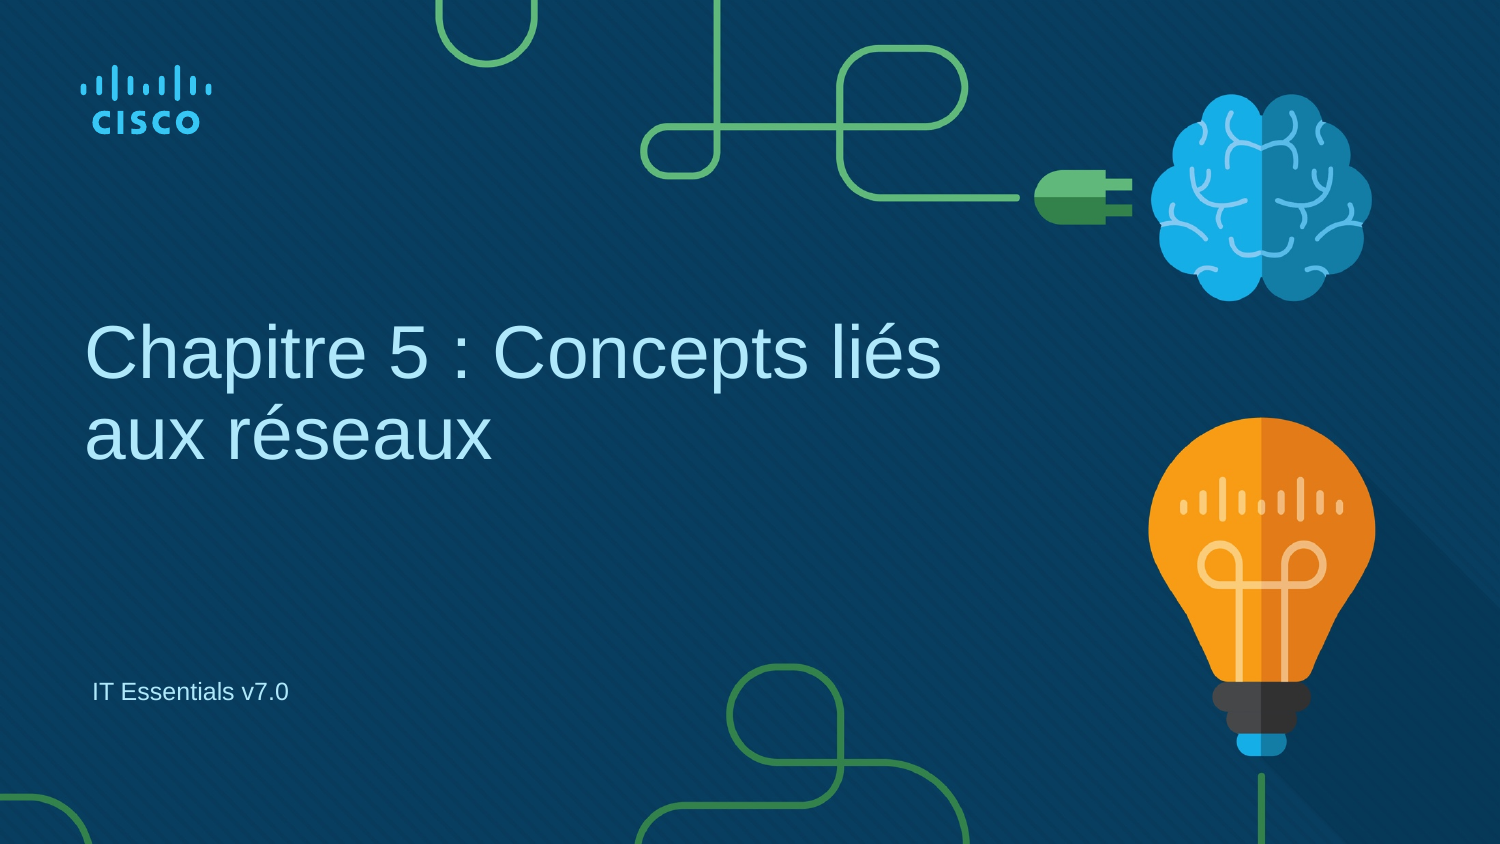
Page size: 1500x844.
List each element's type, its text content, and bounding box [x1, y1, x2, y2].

subtitle IT Essentials v7.0 [77, 624, 567, 773]
picture [0, 0, 1500, 844]
title Chapitre 5 : Concepts liés aux réseaux [69, 310, 1030, 484]
